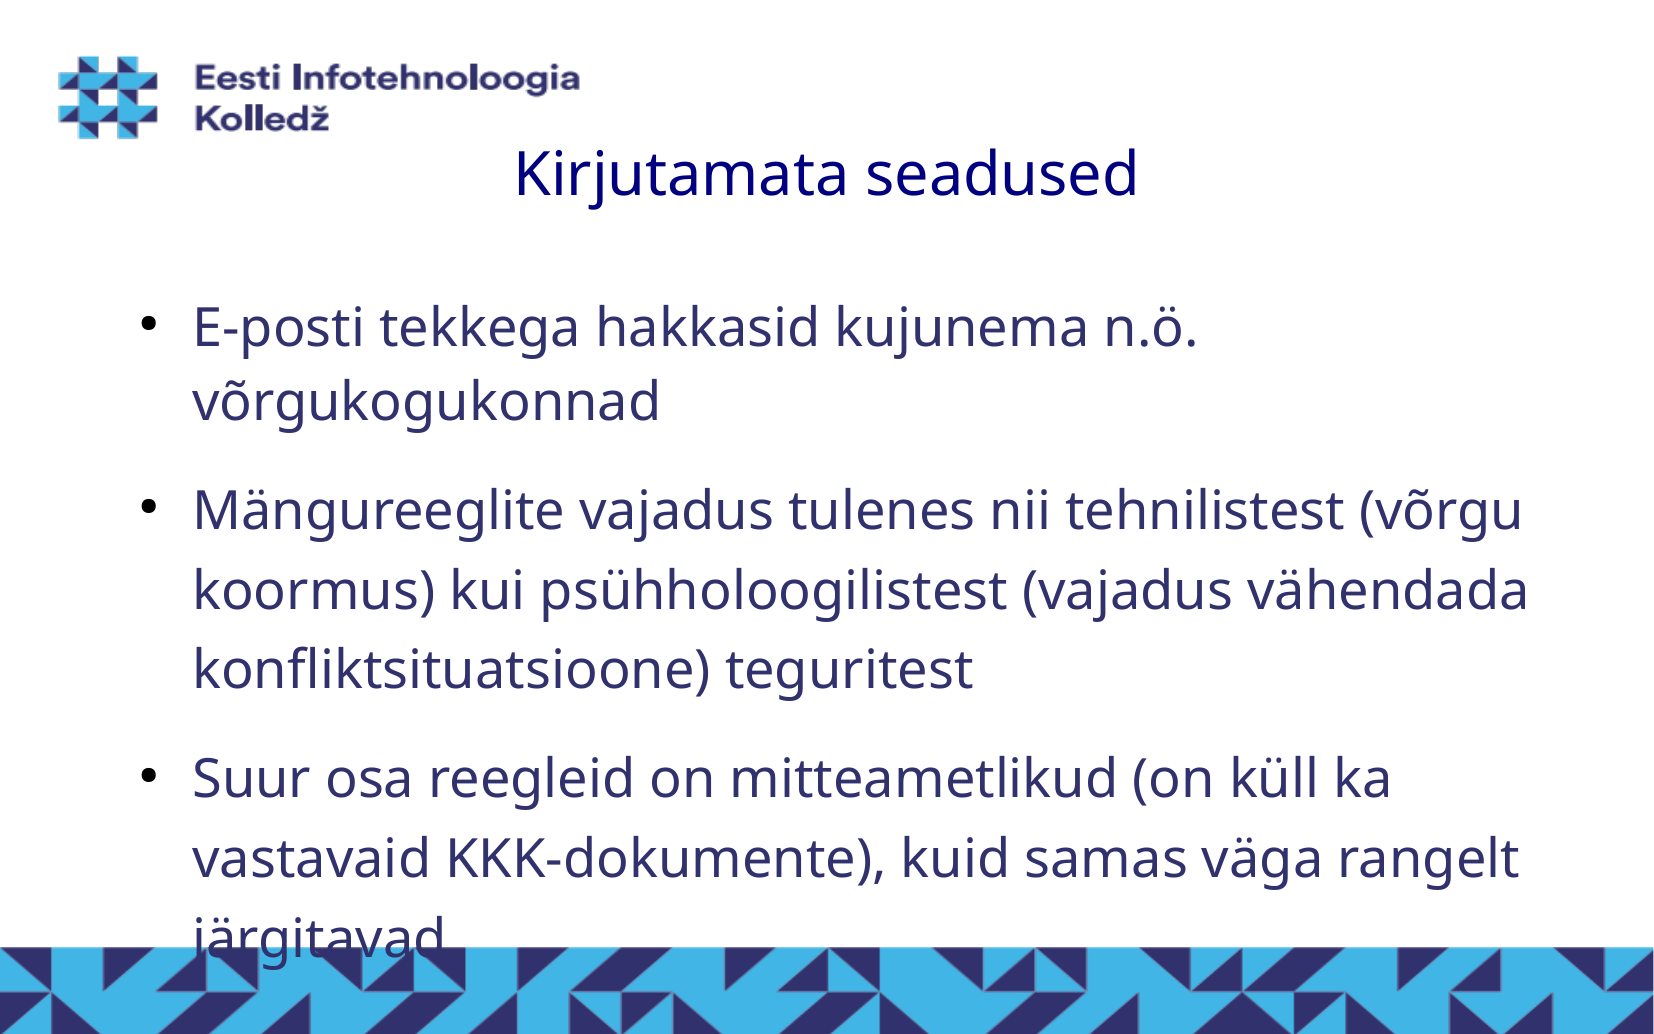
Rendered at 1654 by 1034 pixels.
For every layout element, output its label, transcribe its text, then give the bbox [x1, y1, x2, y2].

list E-posti tekkega hakkasid kujunema n.ö. võrgukogukonnad Mängureeglite vajadus tulenes nii tehnilistest (võrgu koormus) kui psühholoogilistest (vajadus vähendada konfliktsituatsioone) teguritest Suur osa reegleid on mitteametlikud (on küll ka vastavaid KKK-dokumente), kuid samas väga rangelt järgitavad [121, 287, 1533, 956]
title Kirjutamata seadused [121, 83, 1533, 260]
